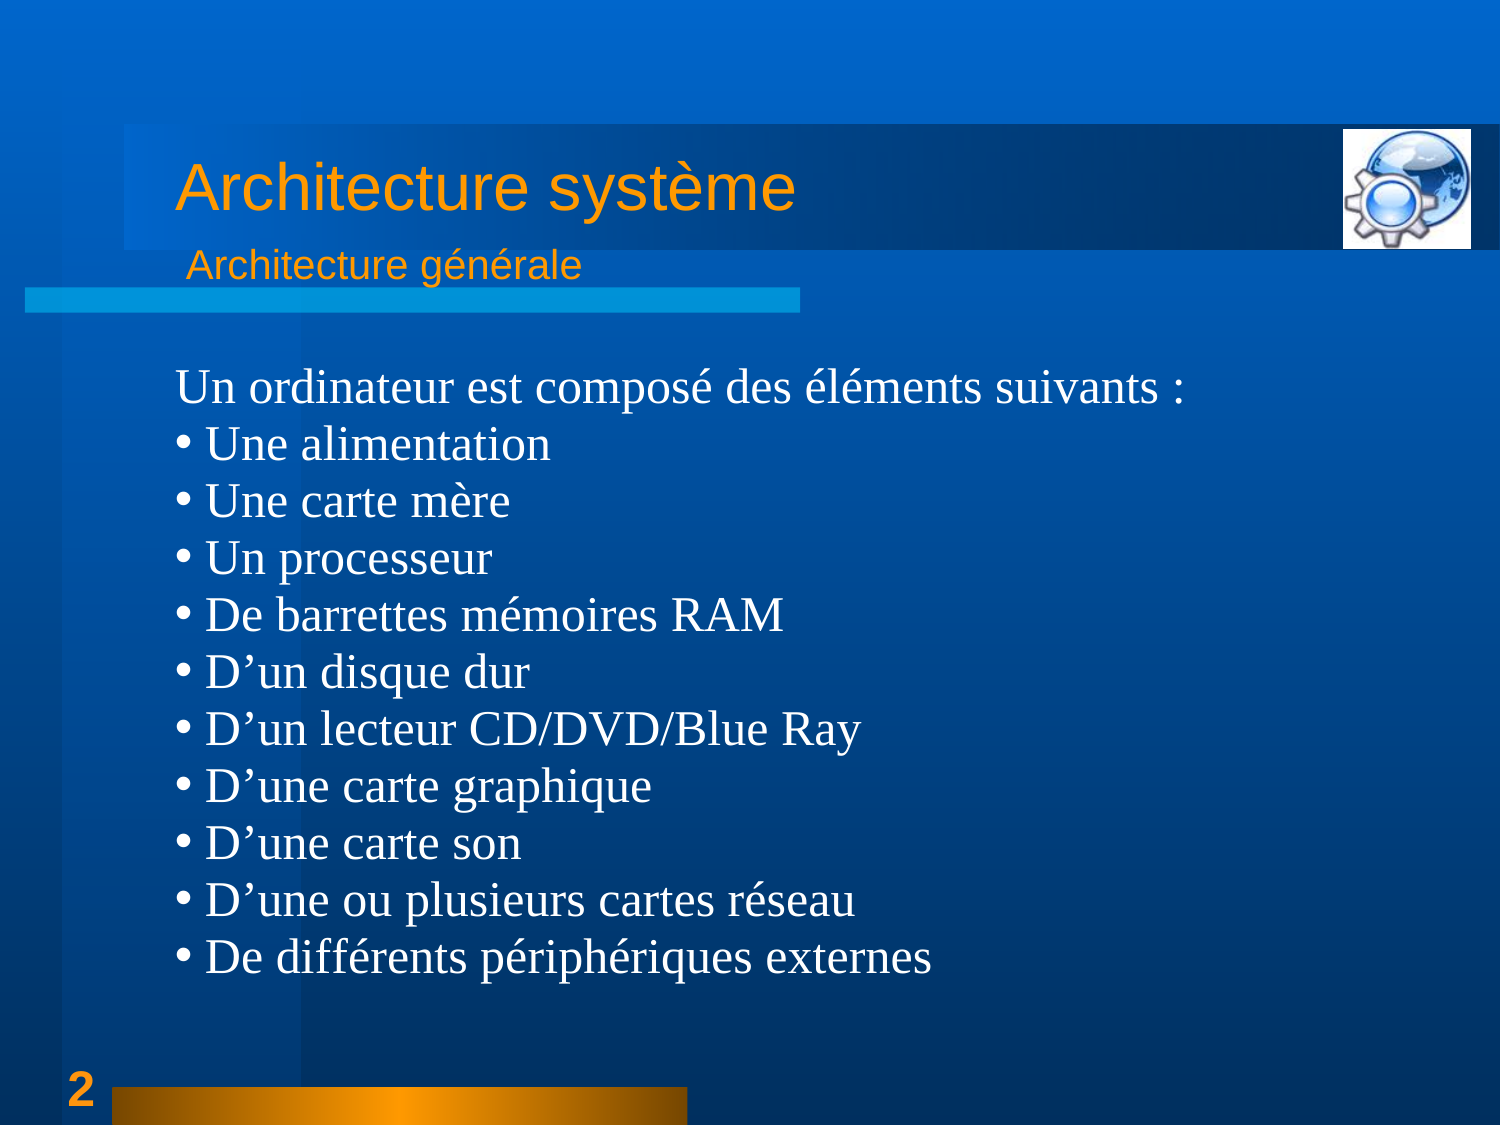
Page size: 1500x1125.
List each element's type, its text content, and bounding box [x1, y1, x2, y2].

text_box Architecture système [160, 141, 1354, 234]
text_box Un ordinateur est composé des éléments suivants : Une alimentation Une carte mère Un processeur De barrettes mémoires RAM D’un disque dur D’un lecteur CD/DVD/Blue Ray D’une carte graphique D’une carte son D’une ou plusieurs cartes réseau De différents périphériques externes [160, 349, 1388, 1050]
text_box Architecture générale [171, 233, 1365, 297]
picture [1343, 129, 1471, 249]
